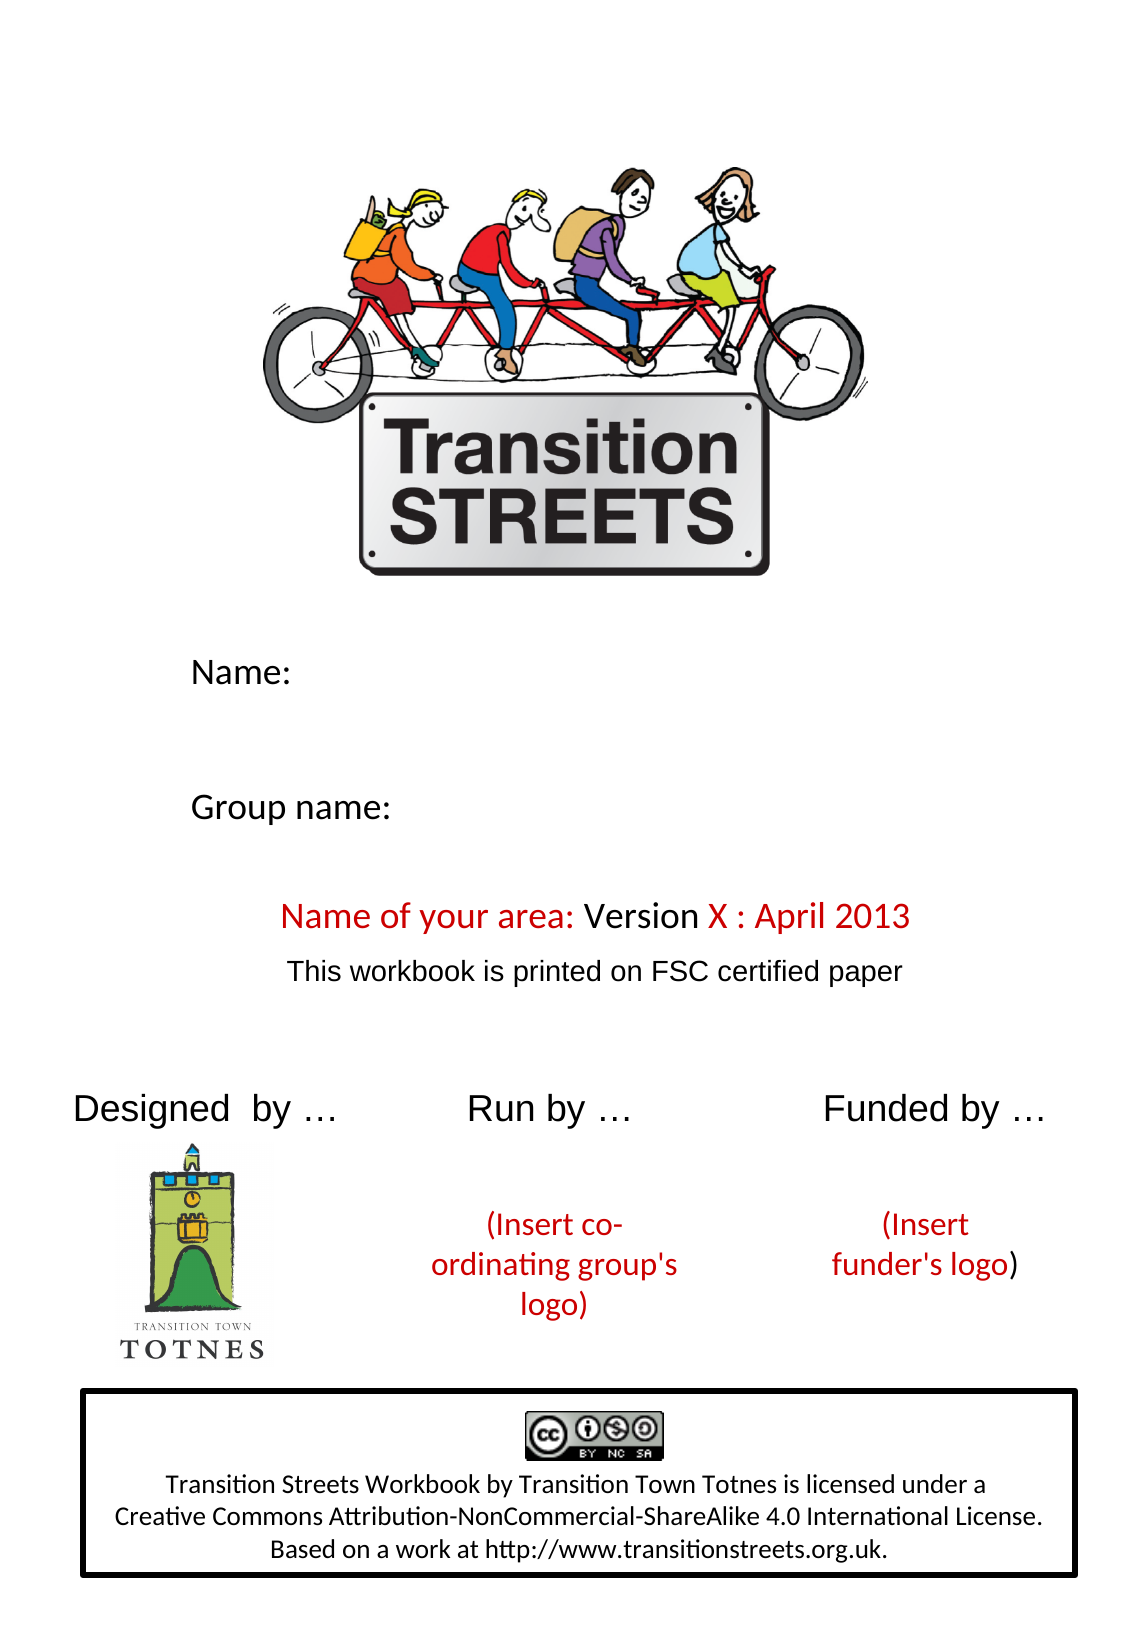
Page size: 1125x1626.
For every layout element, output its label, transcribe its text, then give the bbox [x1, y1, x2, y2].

text_box Designed by … Run by … Funded by … [58, 1076, 1063, 1137]
text_box Name of your area: Version X : April 2013 [265, 883, 926, 945]
text_box (Insert co-ordinating group's logo) [401, 1194, 708, 1290]
picture [263, 167, 868, 576]
picture [115, 1142, 274, 1367]
picture [525, 1411, 664, 1461]
text_box Name: Group name: This workbook is printed on FSC certified paper [175, 639, 1015, 995]
text_box Transition Streets Workbook by Transition Town Totnes is licensed under a Creative Commons Attribution-NonCommercial-ShareAlike 4.0 International License. Based on a work at http://www.transitionstreets.org.uk. [82, 1390, 1076, 1576]
text_box (Insert funder's logo) [808, 1194, 1042, 1290]
